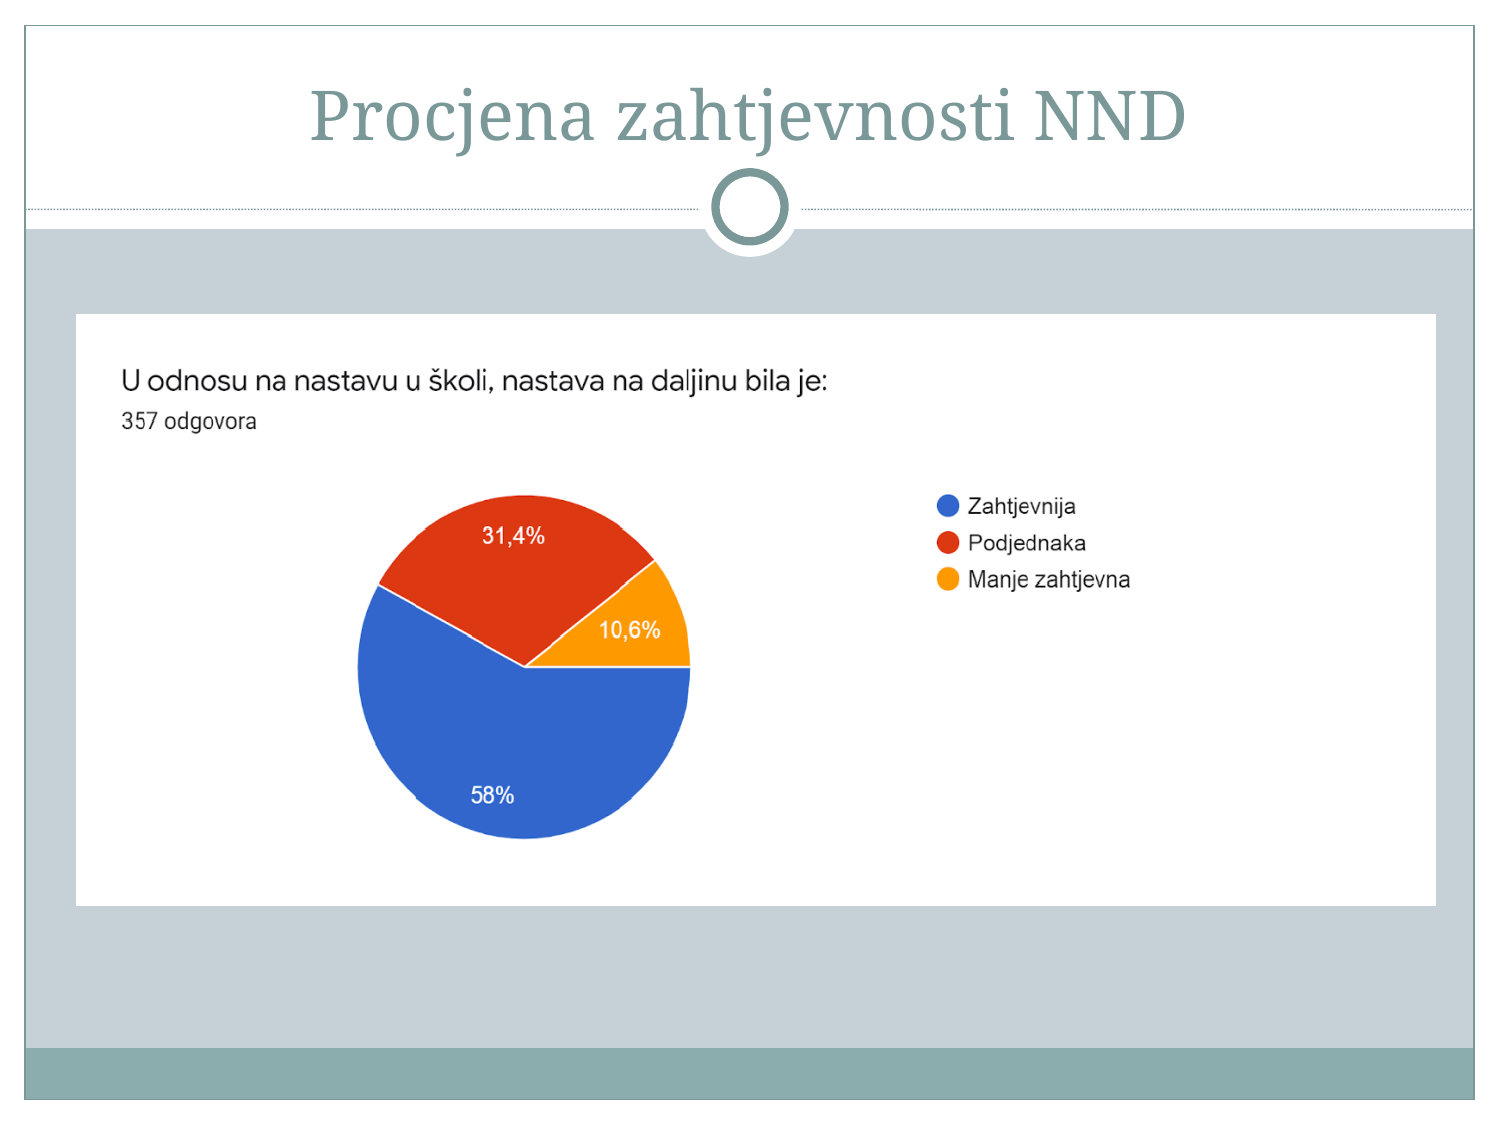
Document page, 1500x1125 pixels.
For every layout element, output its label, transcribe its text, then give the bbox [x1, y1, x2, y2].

title Procjena zahtjevnosti NND [49, 37, 1450, 162]
picture [76, 314, 1436, 906]
